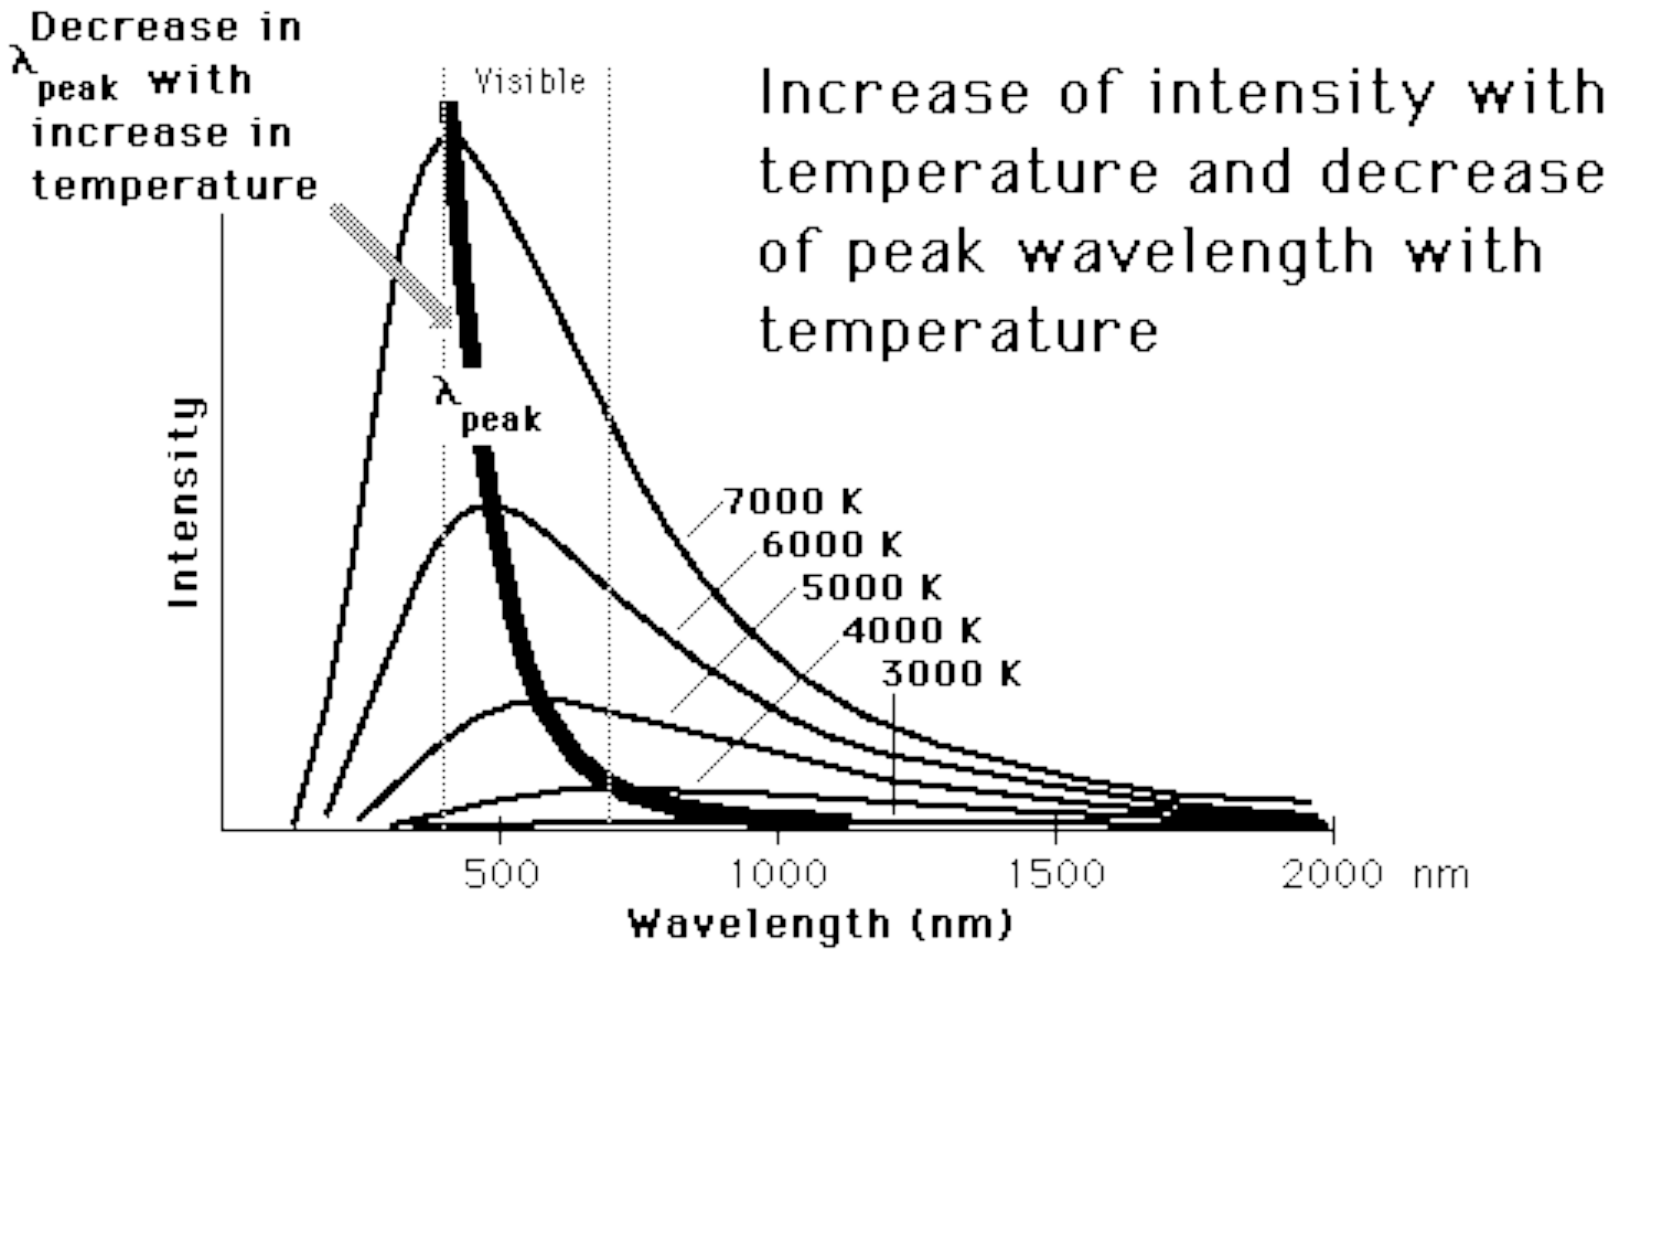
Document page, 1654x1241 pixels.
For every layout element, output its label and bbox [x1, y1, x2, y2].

picture [0, 0, 1651, 959]
